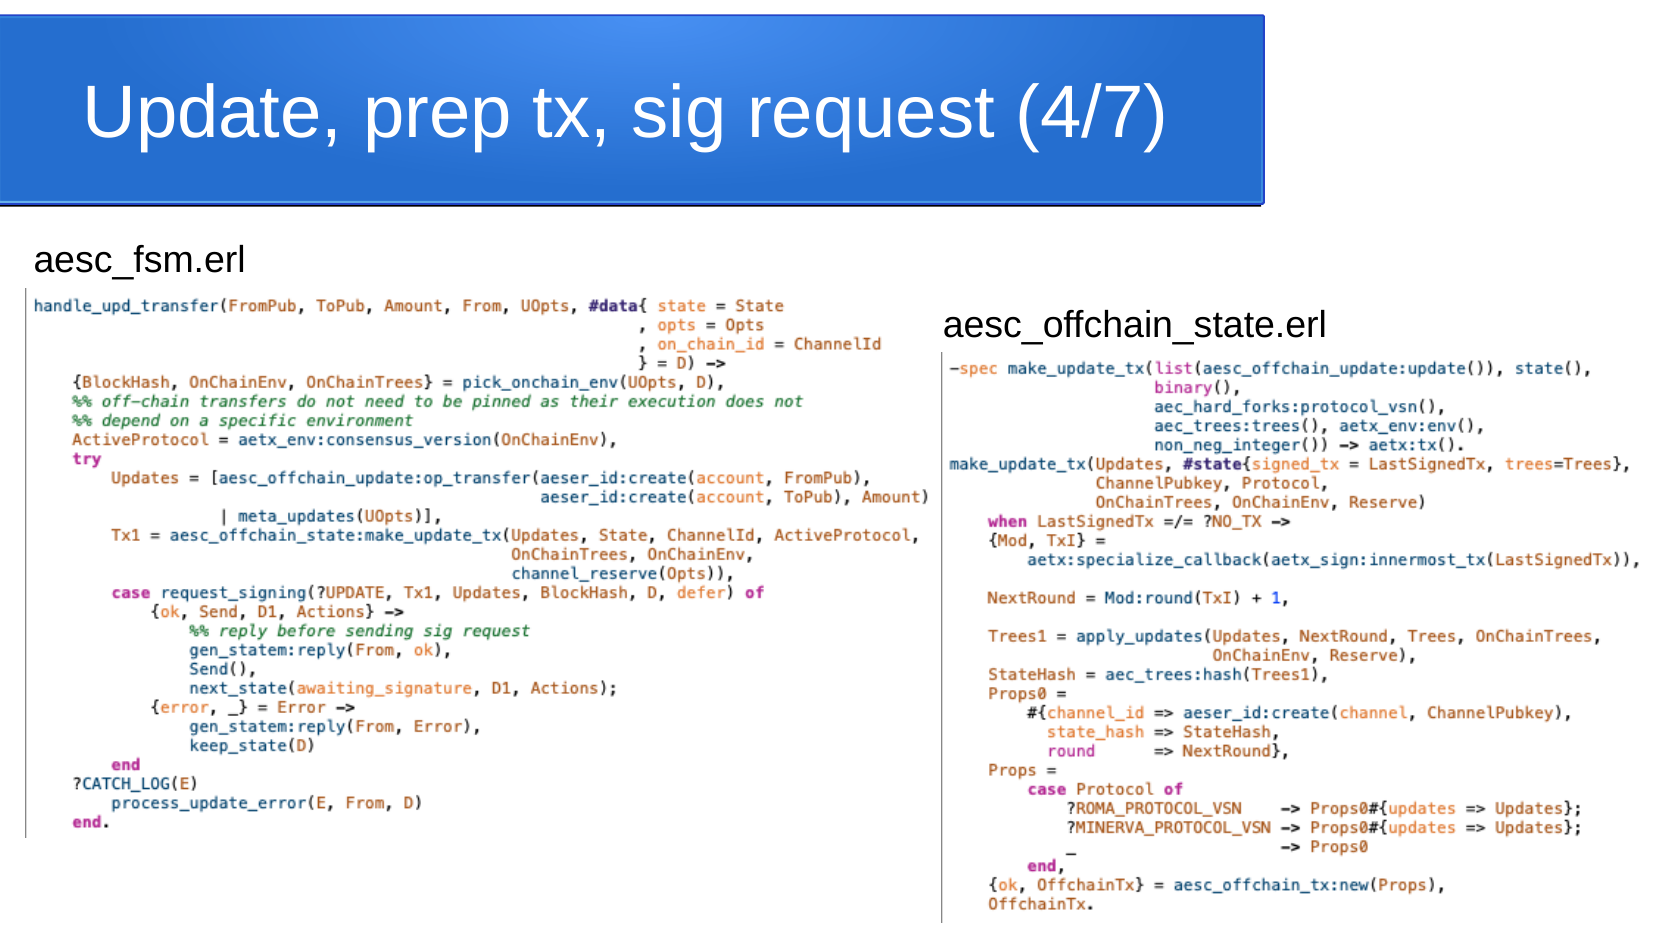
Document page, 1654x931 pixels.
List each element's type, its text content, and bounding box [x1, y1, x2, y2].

picture [25, 288, 1654, 924]
text_box aesc_fsm.erl [18, 231, 444, 289]
title Update, prep tx, sig request (4/7) [82, 35, 1235, 189]
text_box aesc_offchain_state.erl [928, 296, 1354, 354]
